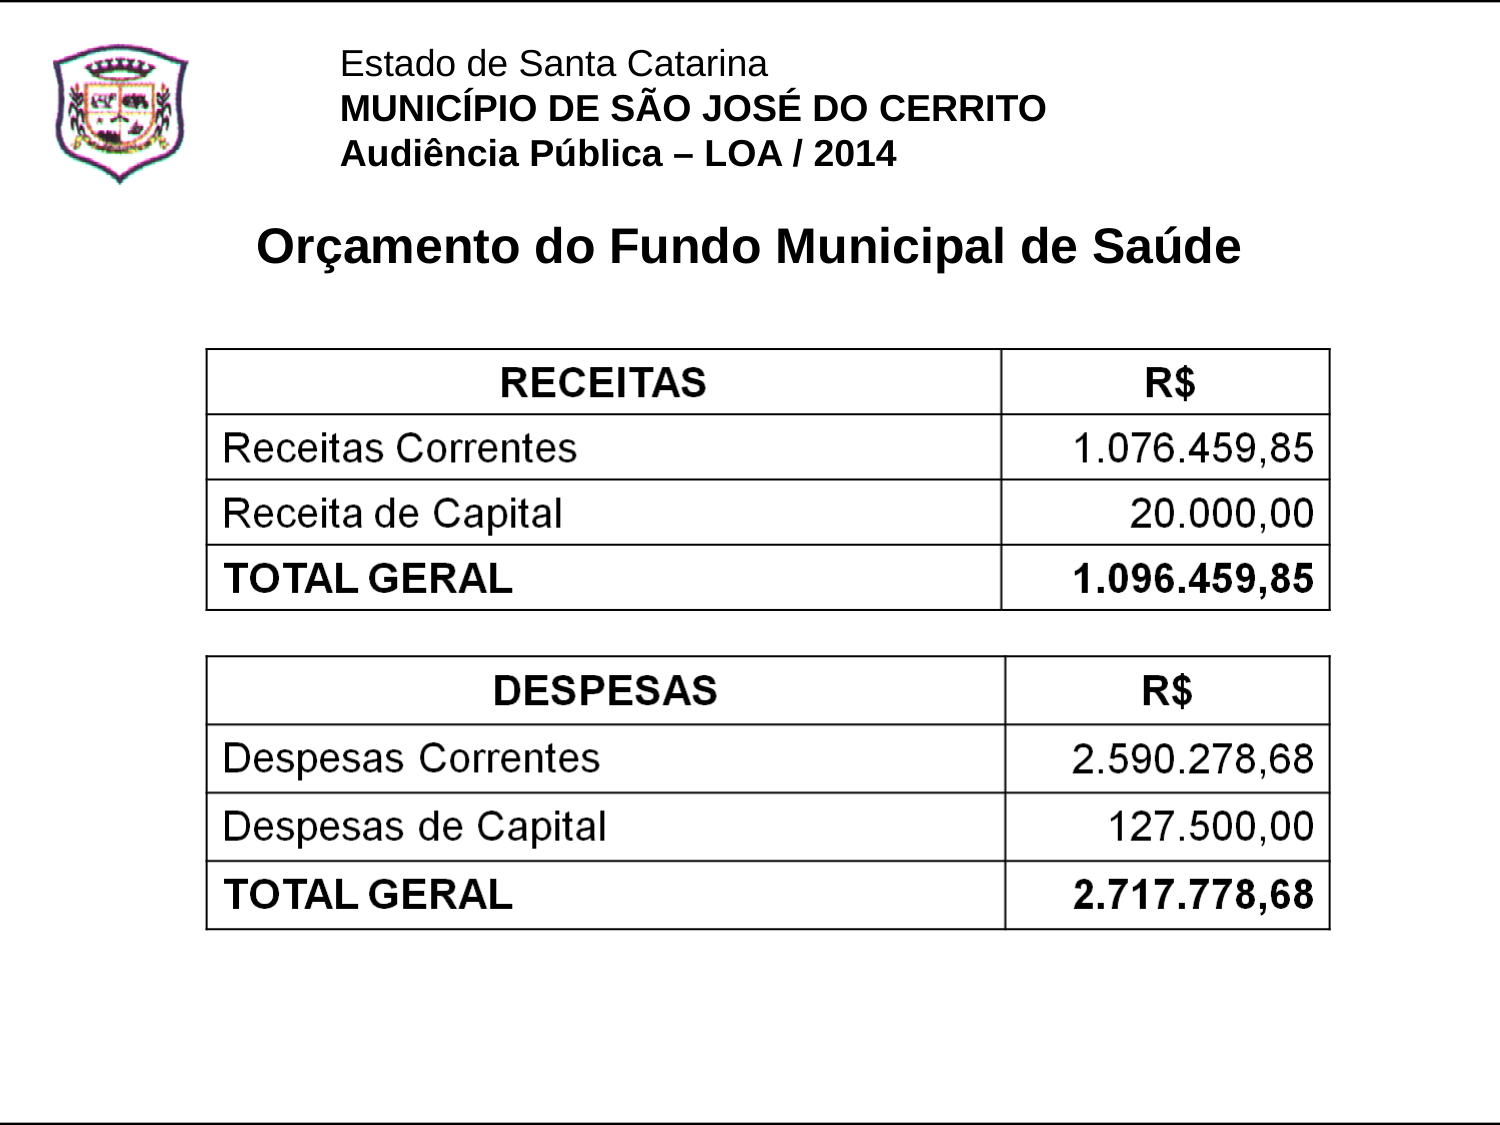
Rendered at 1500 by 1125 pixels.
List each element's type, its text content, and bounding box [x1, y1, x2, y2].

text_box Orçamento do Fundo Municipal de Saúde [207, 101, 1294, 281]
text_box Estado de Santa Catarina MUNICÍPIO DE SÃO JOSÉ DO CERRITO Audiência Pública – LOA / 2014 [324, 31, 1436, 182]
picture [195, 337, 1342, 622]
picture [195, 645, 1342, 941]
picture [53, 35, 190, 185]
